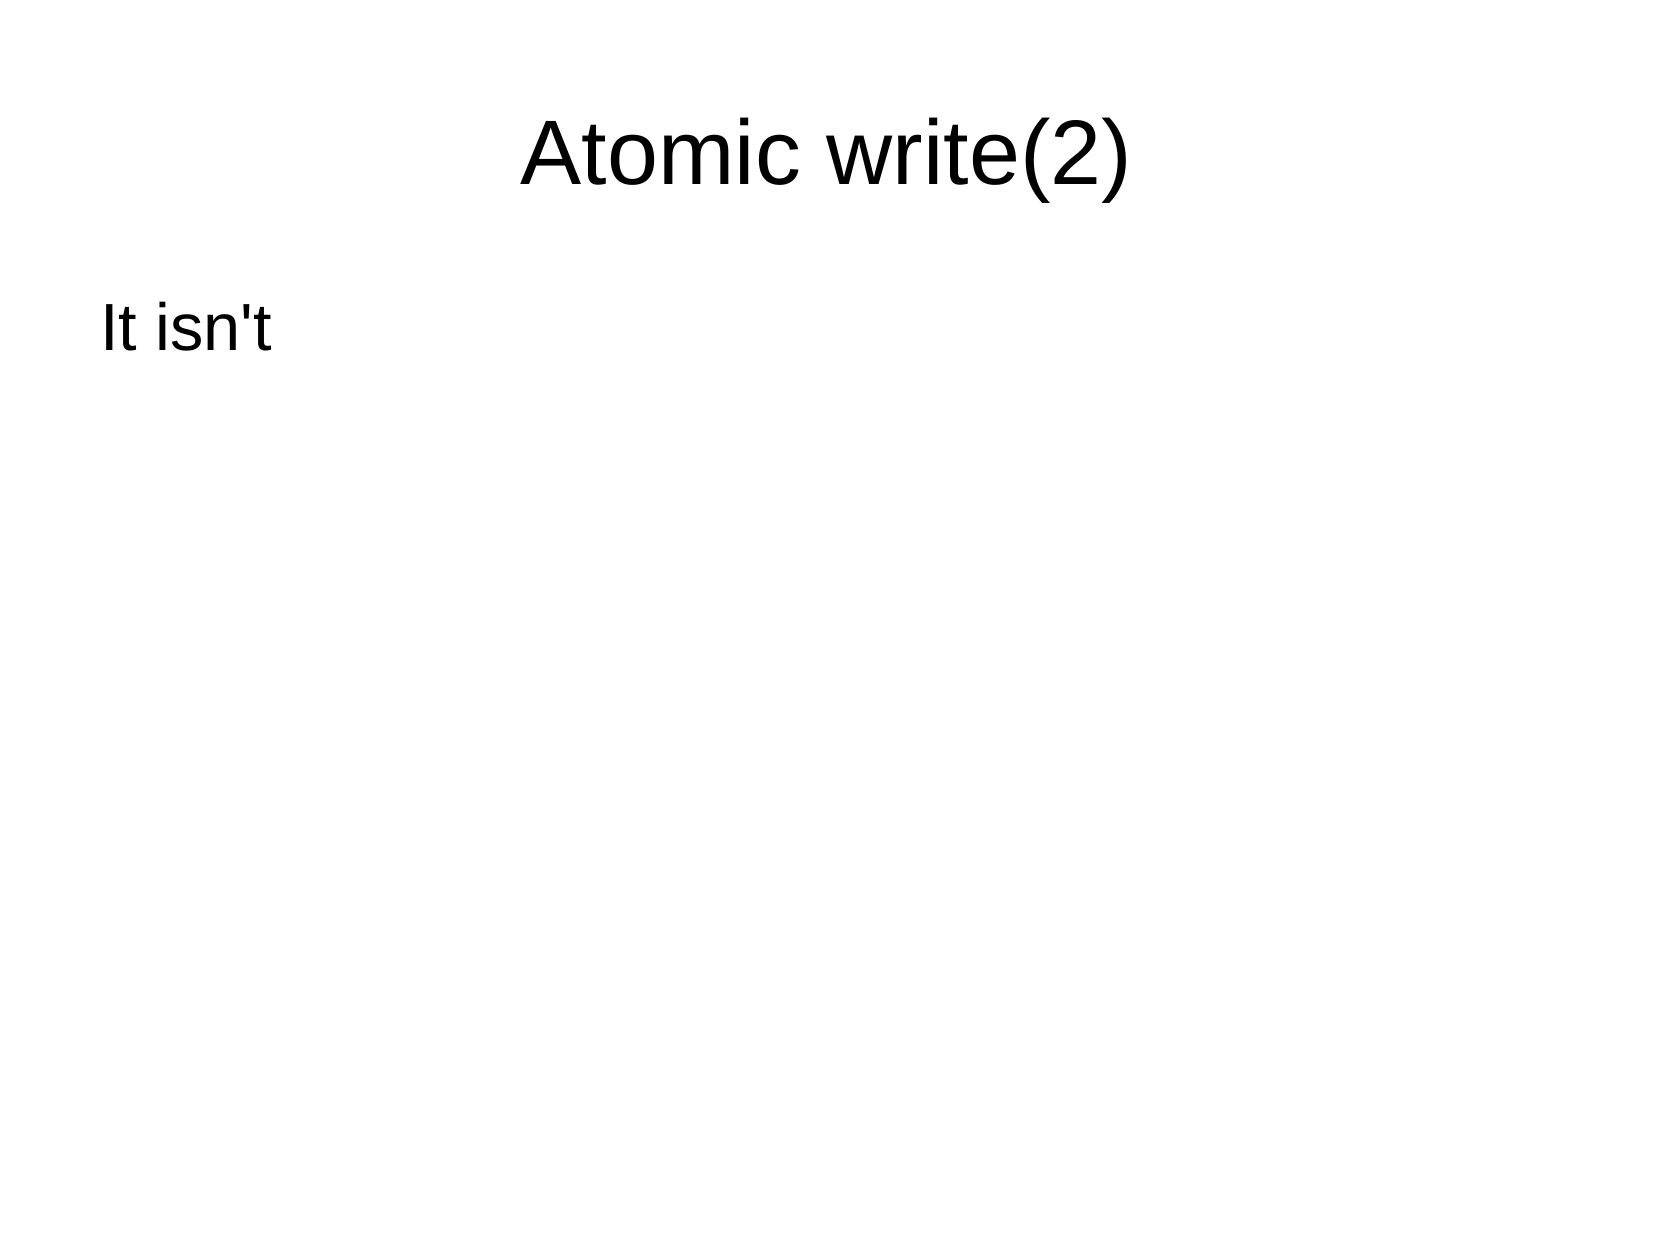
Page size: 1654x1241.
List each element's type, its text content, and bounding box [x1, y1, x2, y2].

title Atomic write(2) [82, 56, 1571, 250]
list It isn't [82, 290, 1571, 1094]
